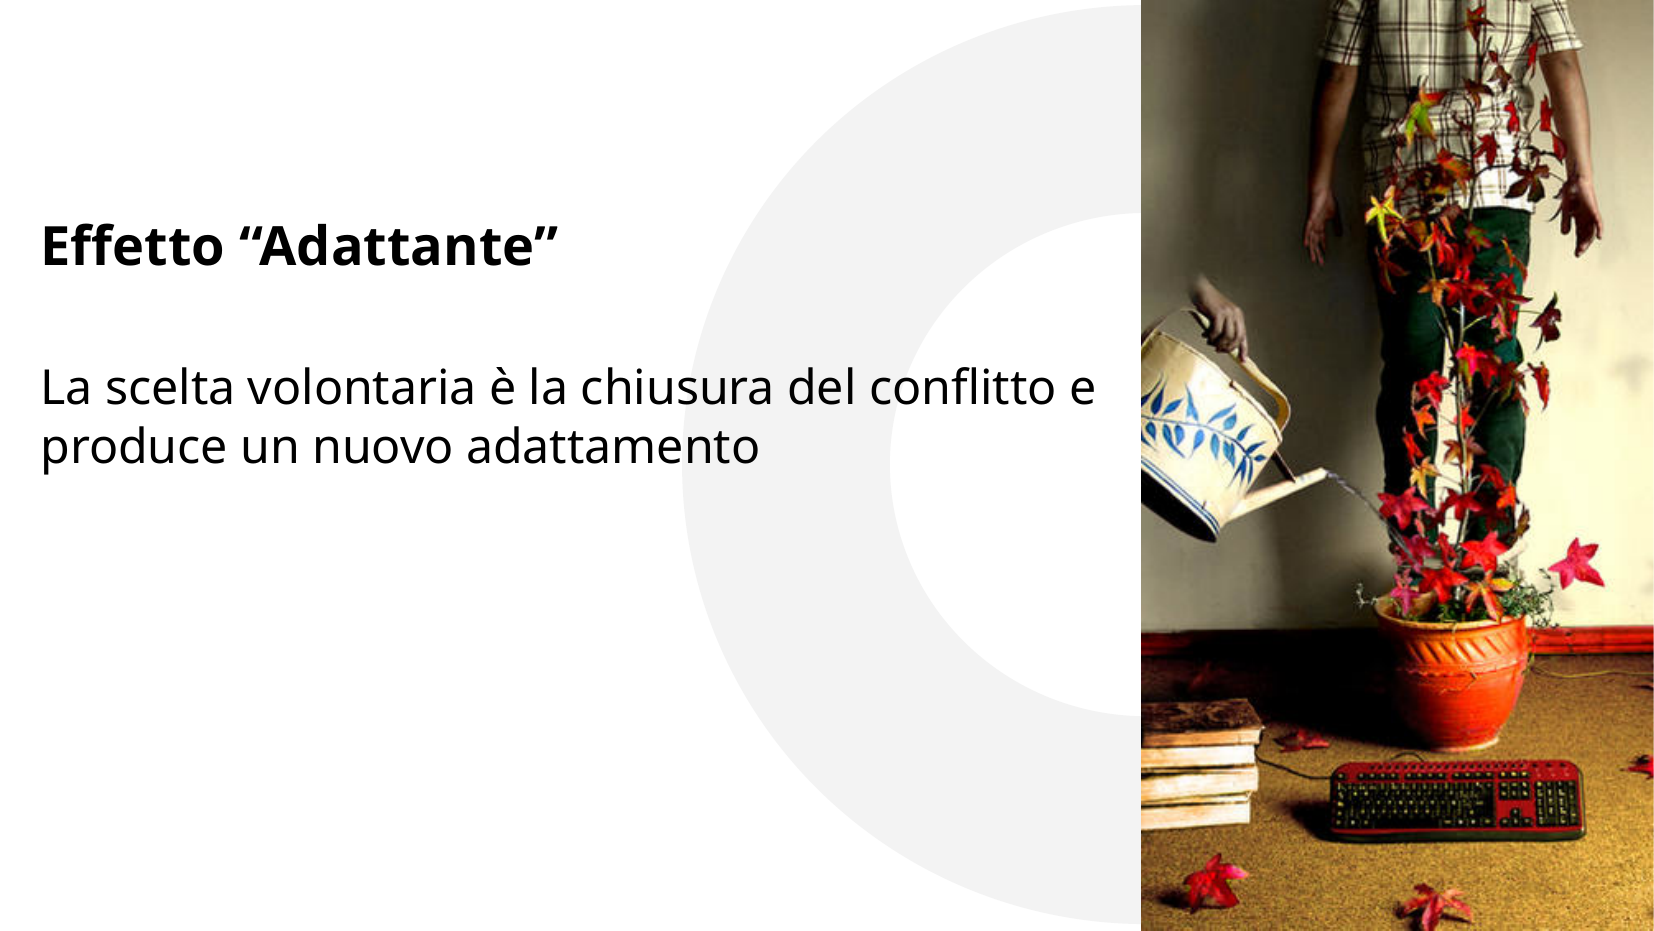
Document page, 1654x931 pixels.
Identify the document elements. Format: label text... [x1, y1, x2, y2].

list La scelta volontaria è la chiusura del conflitto e produce un nuovo adattamento [40, 357, 1123, 712]
picture [1141, 0, 1654, 931]
title Effetto “Adattante” [40, 178, 897, 311]
